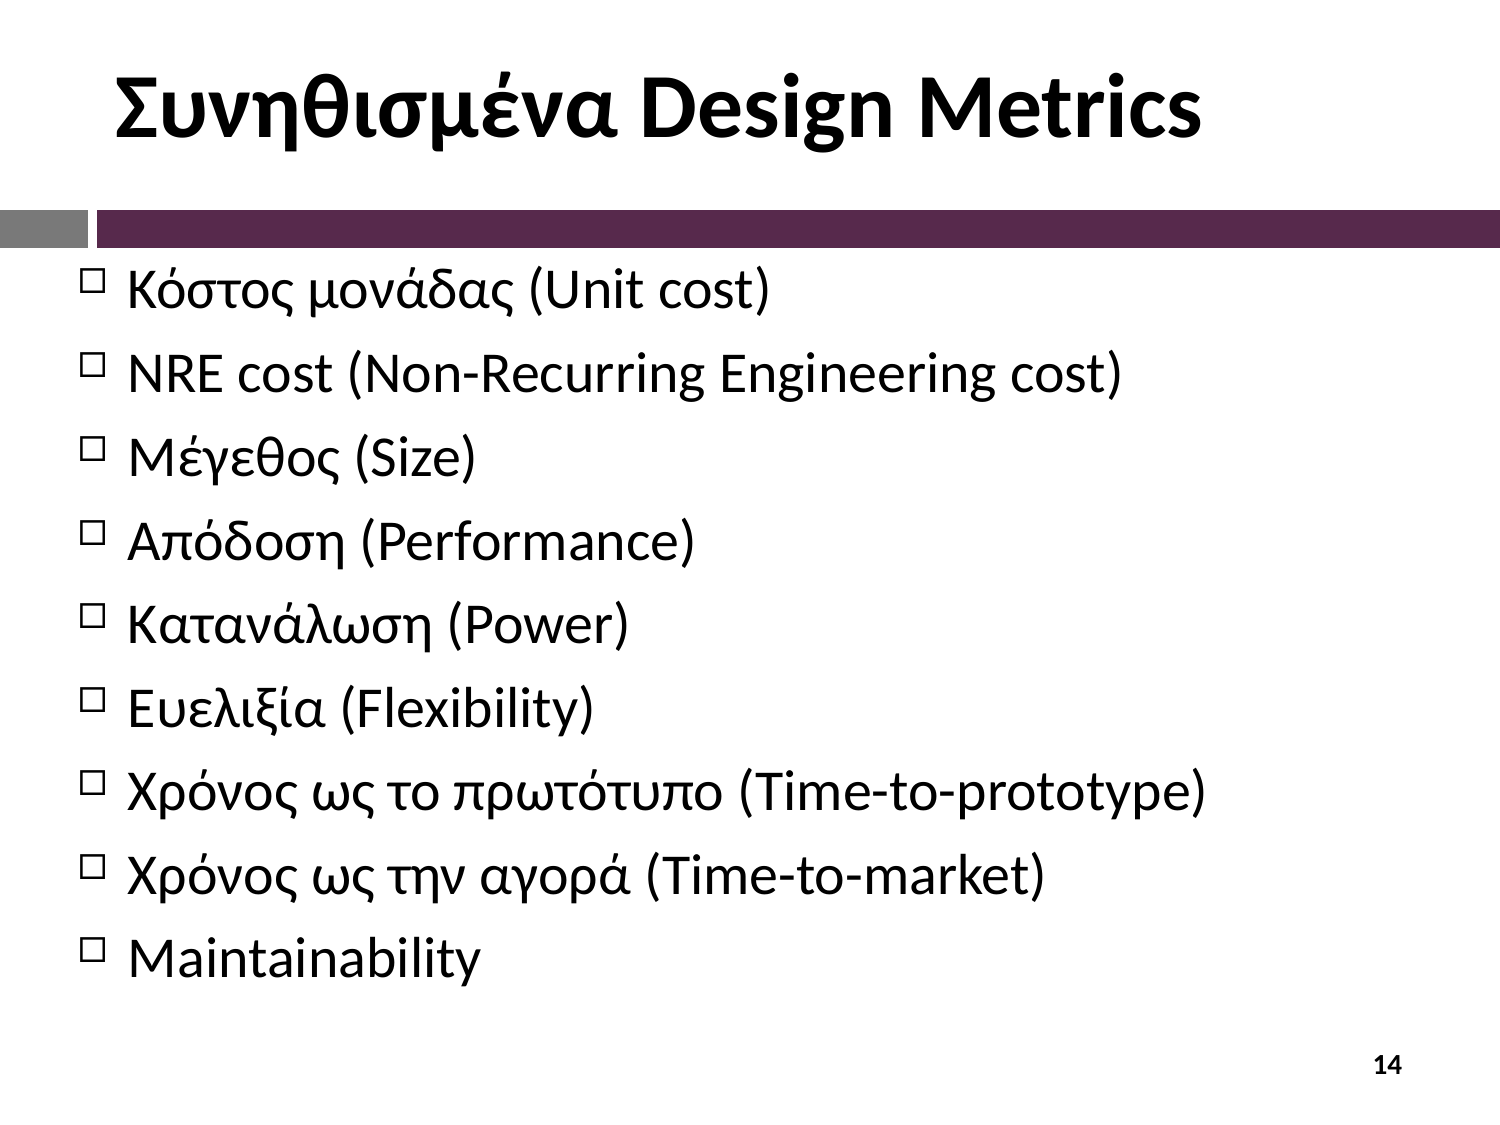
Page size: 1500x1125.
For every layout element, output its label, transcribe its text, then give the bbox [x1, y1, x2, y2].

text_box [1312, 1025, 1463, 1101]
list Κόστος μονάδας (Unit cost) NRE cost (Non-Recurring Engineering cost) Μέγεθος (Size) Απόδοση (Performance) Κατανάλωση (Power) Ευελιξία (Flexibility) Χρόνος ως το πρωτότυπο (Time-to-prototype) Χρόνος ως την αγορά (Time-to-market) Maintainability [62, 243, 1438, 1000]
title Συνηθισμένα Design Metrics [100, 19, 1438, 182]
